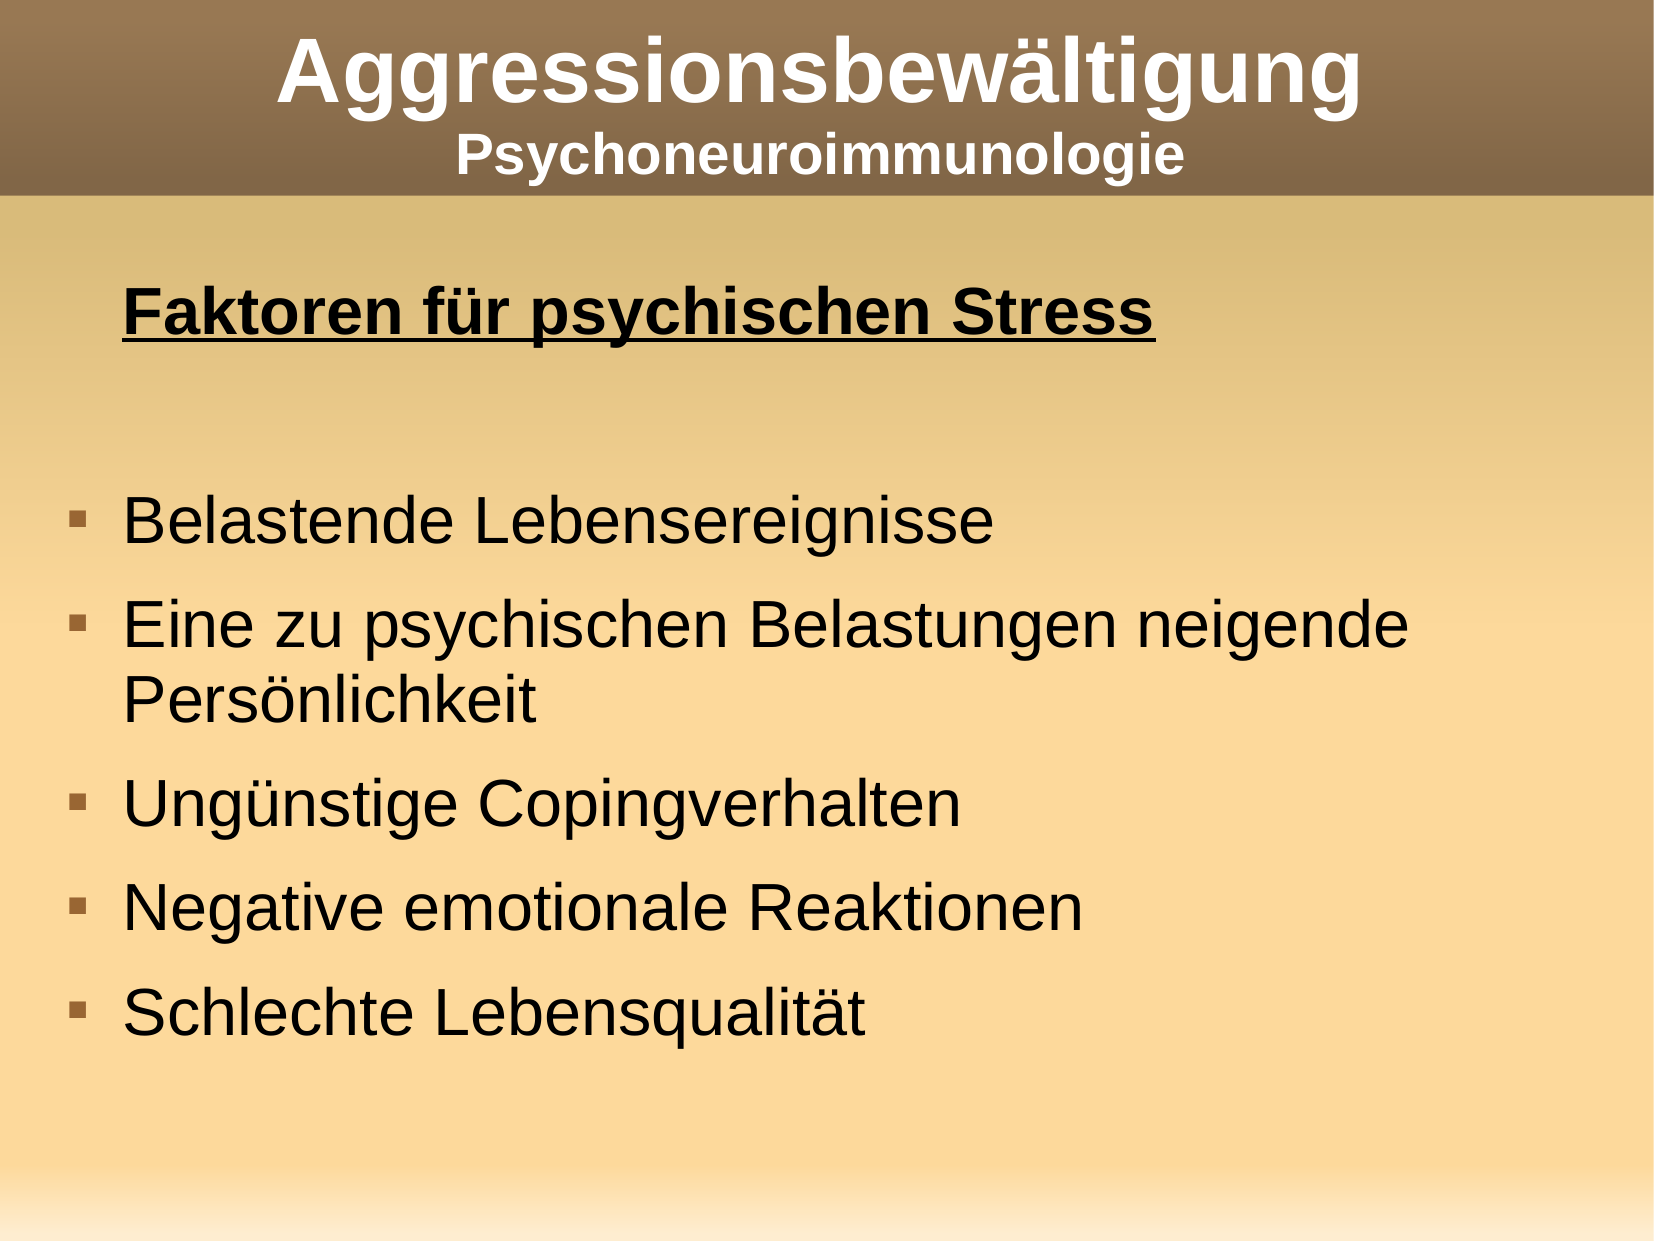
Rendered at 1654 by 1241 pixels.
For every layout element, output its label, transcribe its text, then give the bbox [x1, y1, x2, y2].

list Faktoren für psychischen Stress Belastende Lebensereignisse Eine zu psychischen Belastungen neigende Persönlichkeit Ungünstige Copingverhalten Negative emotionale Reaktionen Schlechte Lebensqualität [51, 274, 1540, 1093]
picture [0, 0, 1654, 1241]
title Aggressionsbewältigung Psychoneuroimmunologie [76, 0, 1565, 208]
